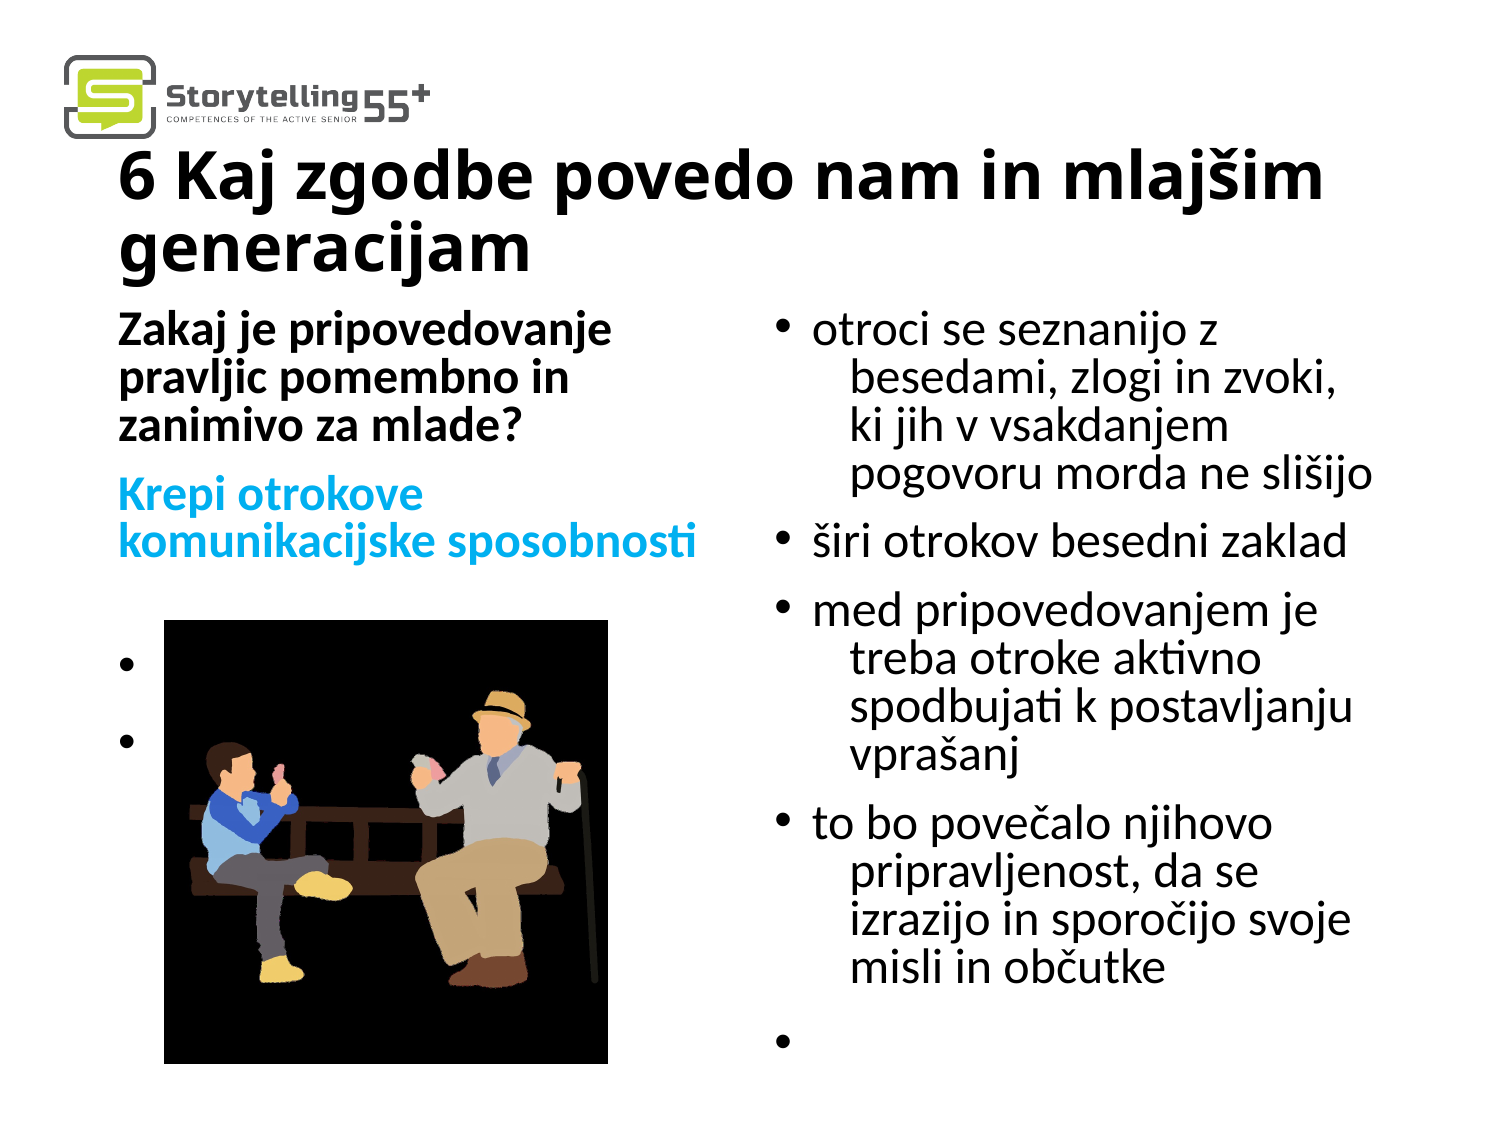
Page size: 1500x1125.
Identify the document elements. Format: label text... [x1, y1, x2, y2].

list otroci se seznanijo z besedami, zlogi in zvoki, ki jih v vsakdanjem pogovoru morda ne slišijo širi otrokov besedni zaklad med pripovedovanjem je treba otroke aktivno spodbujati k postavljanju vprašanj to bo povečalo njihovo pripravljenost, da se izrazijo in sporočijo svoje misli in občutke [759, 299, 1397, 1014]
title 6 Kaj zgodbe povedo nam in mlajšim generacijam [103, 127, 1397, 300]
picture [64, 55, 430, 139]
picture [164, 620, 608, 1064]
list Zakaj je pripovedovanje pravljic pomembno in zanimivo za mlade? Krepi otrokove komunikacijske sposobnosti [103, 299, 741, 1014]
